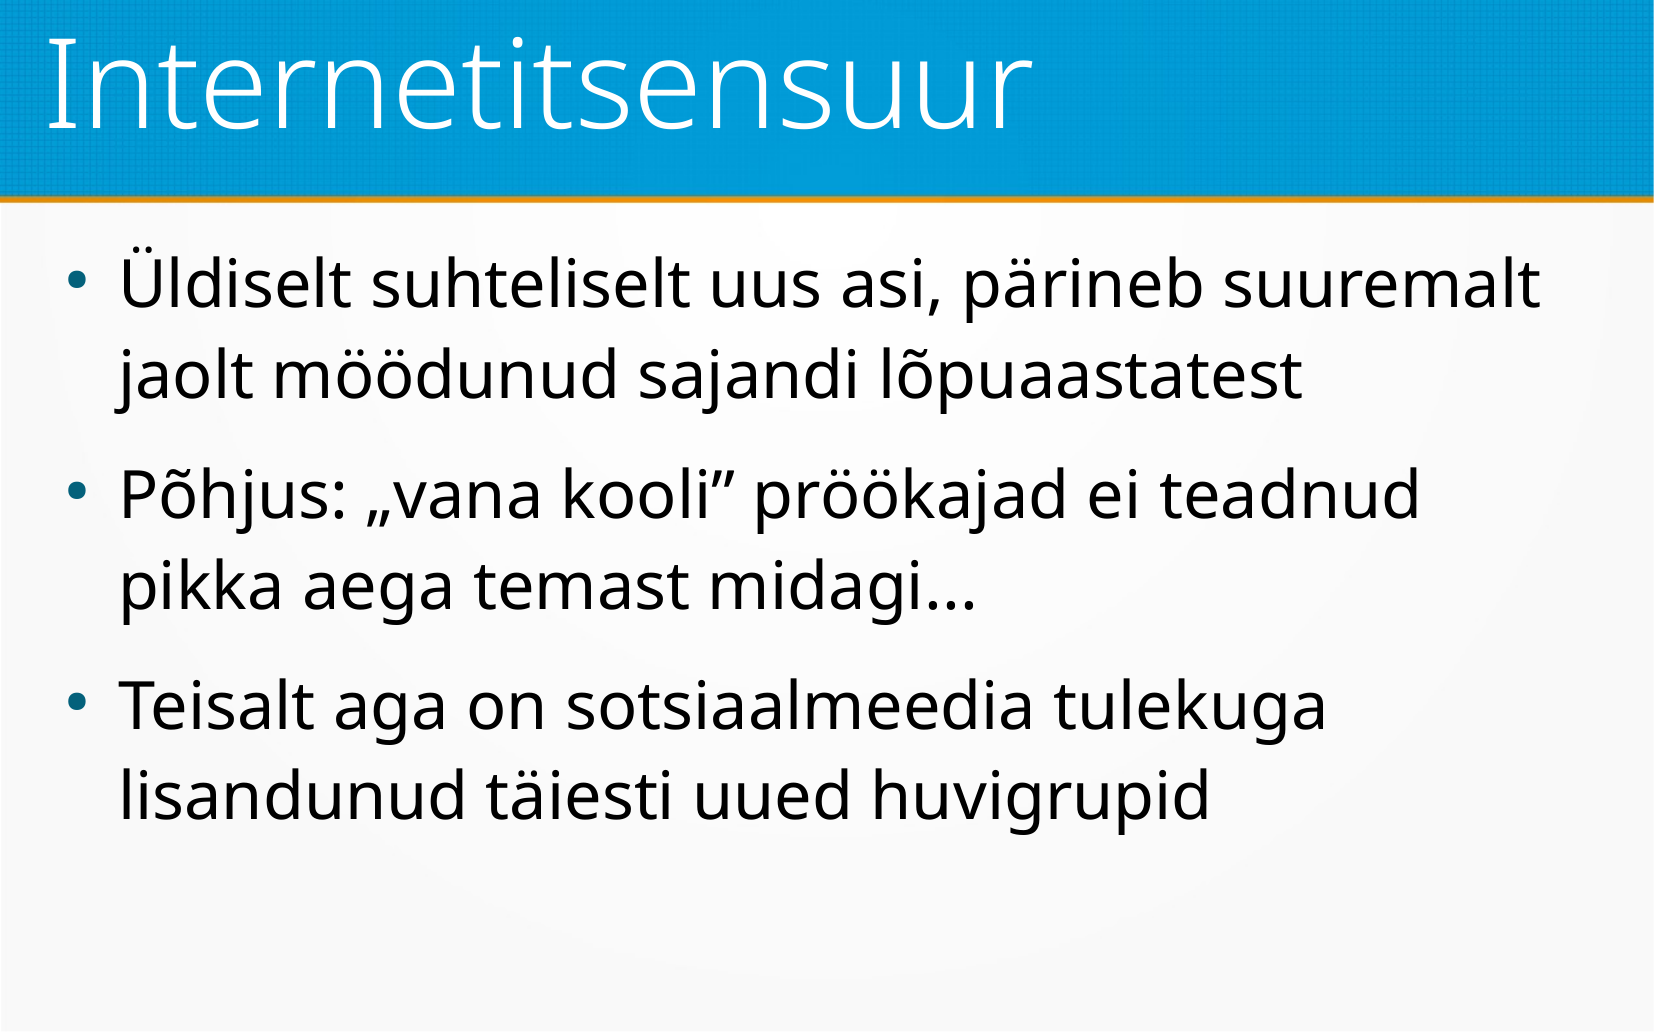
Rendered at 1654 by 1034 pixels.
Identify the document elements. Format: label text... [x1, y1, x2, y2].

title Internetitsensuur [43, 0, 1619, 166]
list Üldiselt suhteliselt uus asi, pärineb suuremalt jaolt möödunud sajandi lõpuaastatest Põhjus: „vana kooli” pröökajad ei teadnud pikka aega temast midagi... Teisalt aga on sotsiaalmeedia tulekuga lisandunud täiesti uued huvigrupid [47, 236, 1607, 1002]
picture [0, 195, 1654, 1034]
